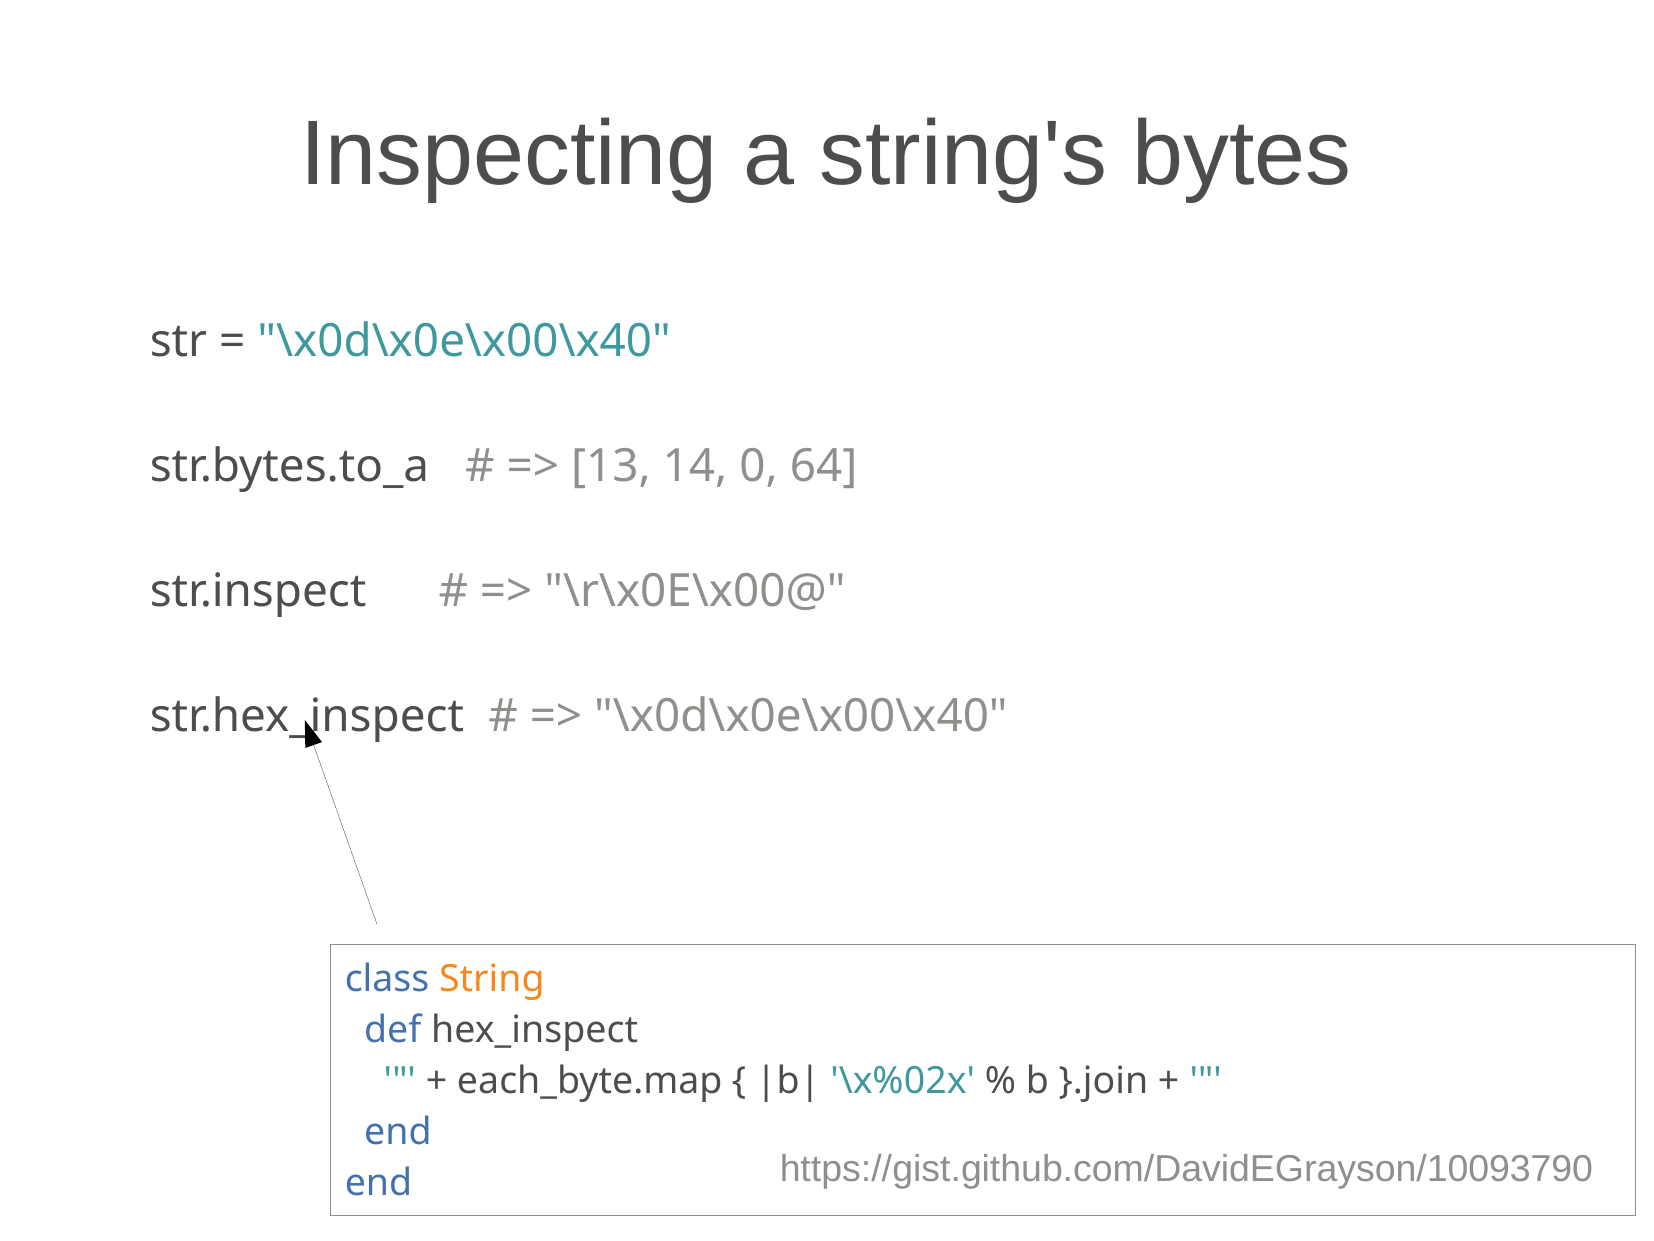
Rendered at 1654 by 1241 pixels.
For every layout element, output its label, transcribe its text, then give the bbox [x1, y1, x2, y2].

text_box str = "\x0d\x0e\x00\x40" str.bytes.to_a # => [13, 14, 0, 64] str.inspect # => "\r\x0E\x00@" str.hex_inspect # => "\x0d\x0e\x00\x40" [135, 300, 1576, 776]
title Inspecting a string's bytes [82, 49, 1571, 257]
text_box https://gist.github.com/DavidEGrayson/10093790 [765, 1140, 1609, 1197]
text_box class String def hex_inspect '"' + each_byte.map { |b| '\x%02x' % b }.join + '"' end end [330, 944, 1636, 1216]
